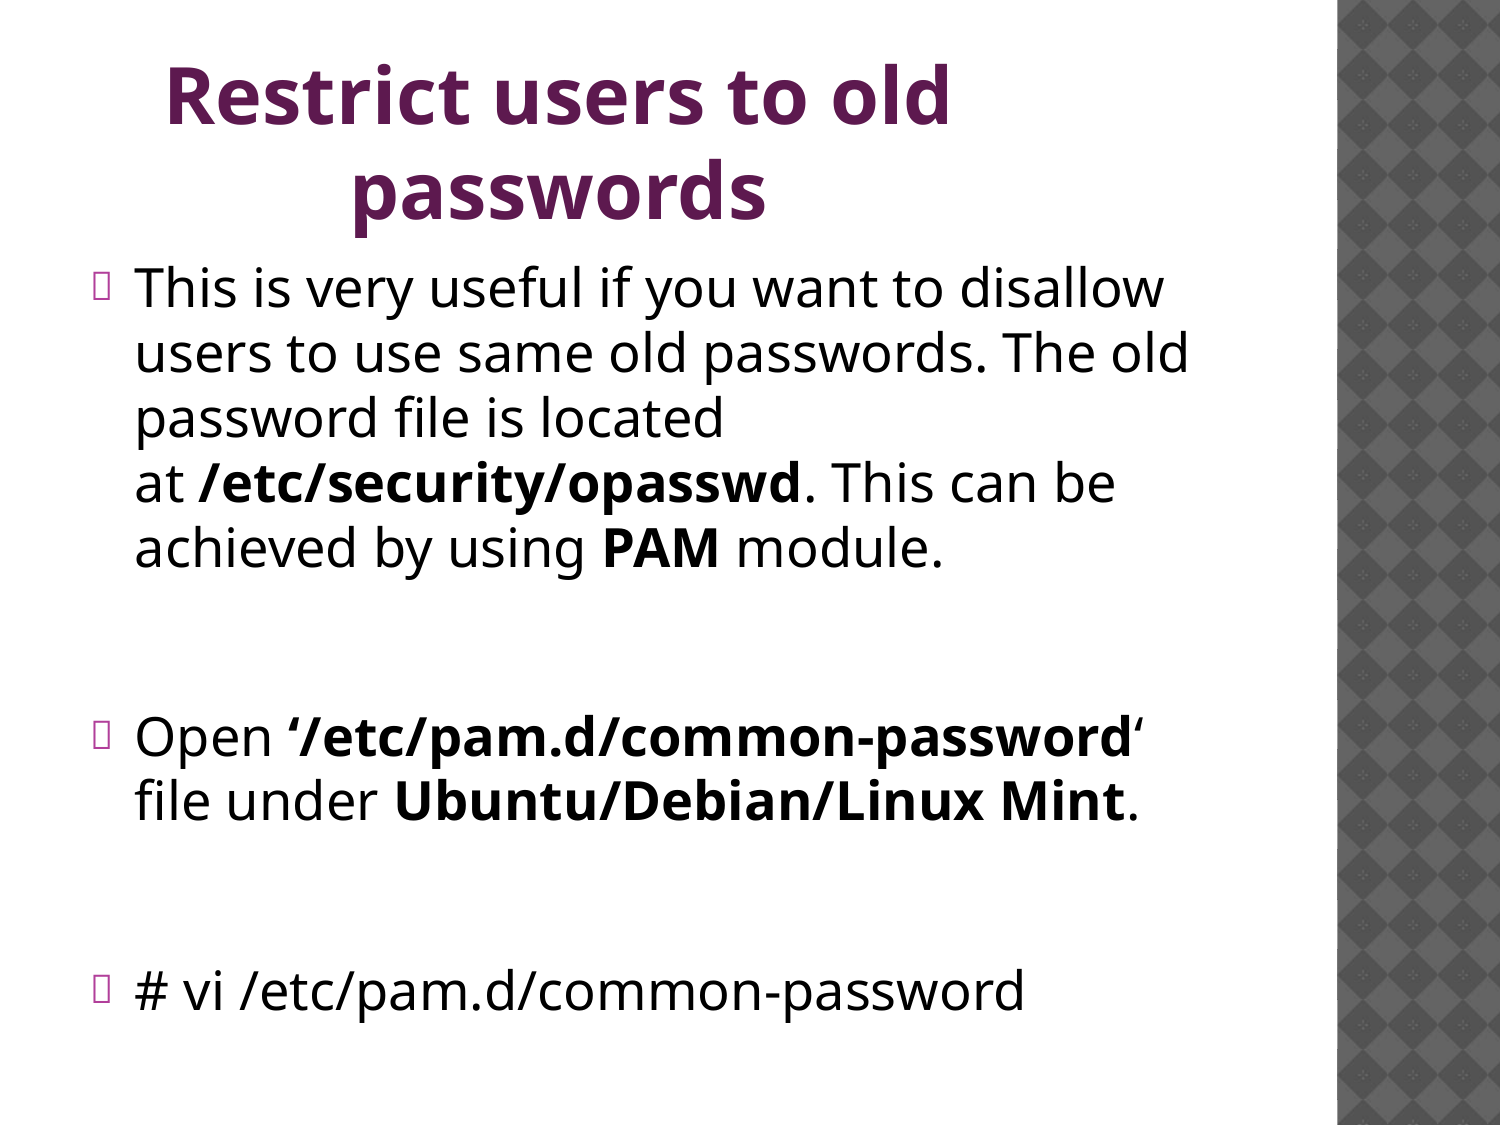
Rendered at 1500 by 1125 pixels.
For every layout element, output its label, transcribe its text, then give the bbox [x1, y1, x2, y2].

picture [1337, 0, 1500, 1125]
list This is very useful if you want to disallow users to use same old passwords. The old password file is located at /etc/security/opasswd. This can be achieved by using PAM module. Open ‘/etc/pam.d/common-password‘ file under Ubuntu/Debian/Linux Mint. # vi /etc/pam.d/common-password Add the following line to ‘auth‘ section. auth sufficient pam_unix.so likeauth nullok Add the following line to ‘password‘ section to disallow a user from re-using last 5 passwords. password sufficient pam_unix.so nullok use_authtok md5 shadow remember=5 Only last 5 passwords are remember by server. If you tried to use any of last 5 old passwords, you will get an error like. “Password has been already used. Choose another.” [75, 245, 1225, 888]
title Restrict users to old passwords [75, 37, 1043, 125]
